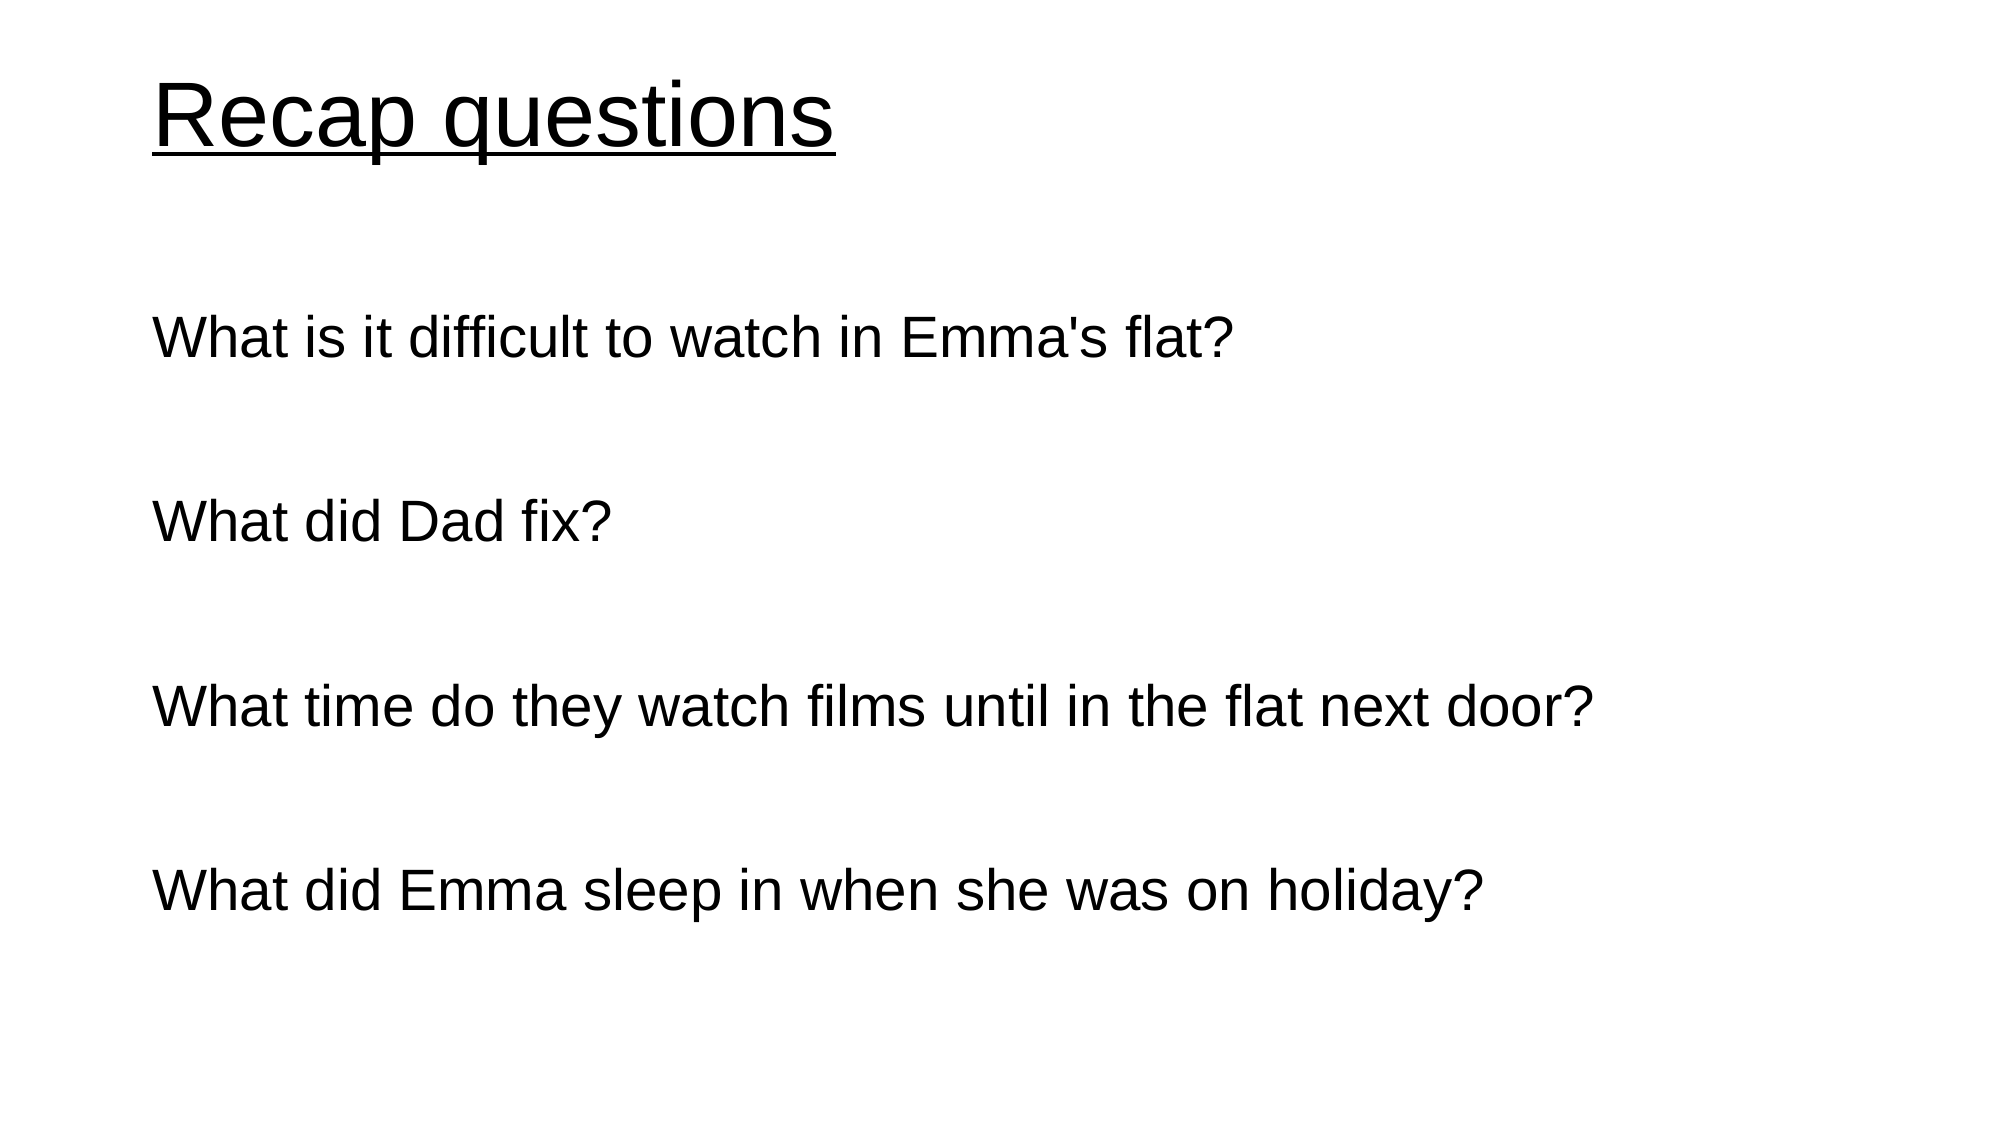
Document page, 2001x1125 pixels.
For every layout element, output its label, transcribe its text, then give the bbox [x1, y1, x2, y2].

list What is it difficult to watch in Emma's flat? What did Dad fix? What time do they watch films until in the flat next door? What did Emma sleep in when she was on holiday? [137, 299, 1863, 1014]
title Recap questions [137, 59, 1863, 278]
